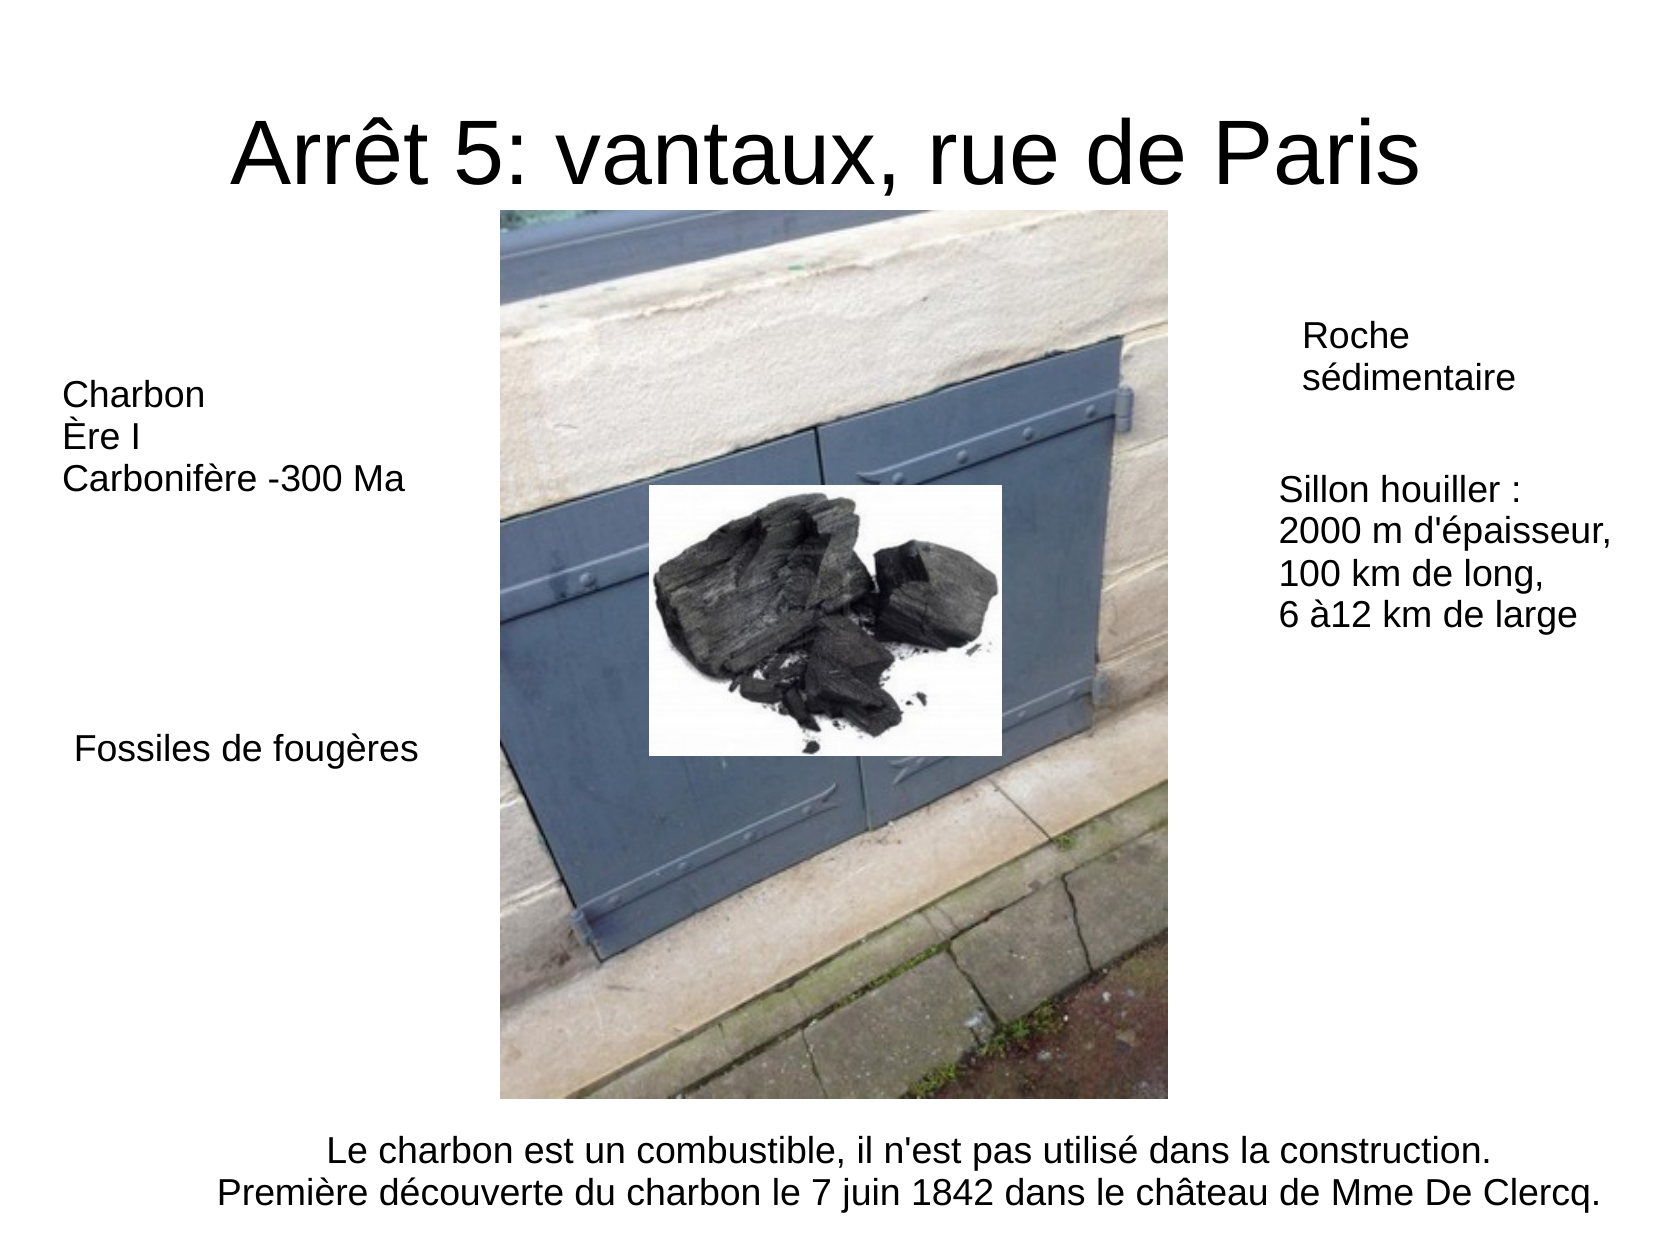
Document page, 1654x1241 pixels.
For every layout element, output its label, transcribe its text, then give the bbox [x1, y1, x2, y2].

text_box Charbon Ère I Carbonifère -300 Ma [47, 366, 459, 508]
text_box Sillon houiller : 2000 m d'épaisseur, 100 km de long, 6 à12 km de large [1263, 460, 1642, 644]
text_box Le charbon est un combustible, il n'est pas utilisé dans la construction. Première découverte du charbon le 7 juin 1842 dans le château de Mme De Clercq. [200, 1122, 1619, 1221]
title Arrêt 5: vantaux, rue de Paris [82, 49, 1571, 257]
text_box Fossiles de fougères [59, 720, 438, 778]
text_box Roche sédimentaire [1287, 307, 1619, 407]
picture [500, 210, 1168, 1099]
